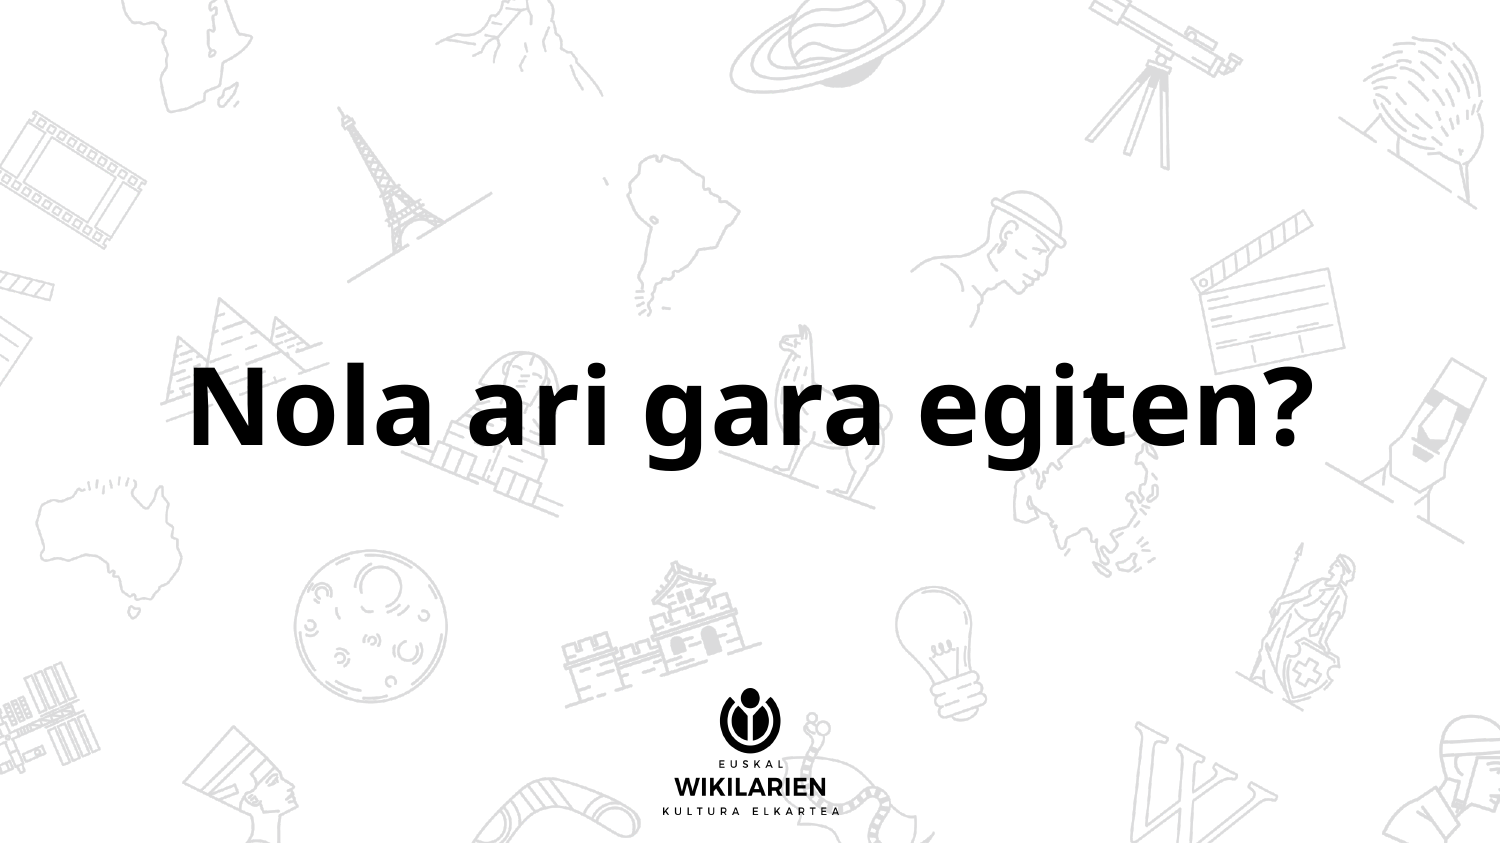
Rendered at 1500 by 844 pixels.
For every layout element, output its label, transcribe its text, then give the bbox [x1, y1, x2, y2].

title Nola ari gara egiten? [116, 237, 1384, 567]
picture [0, 0, 1500, 844]
